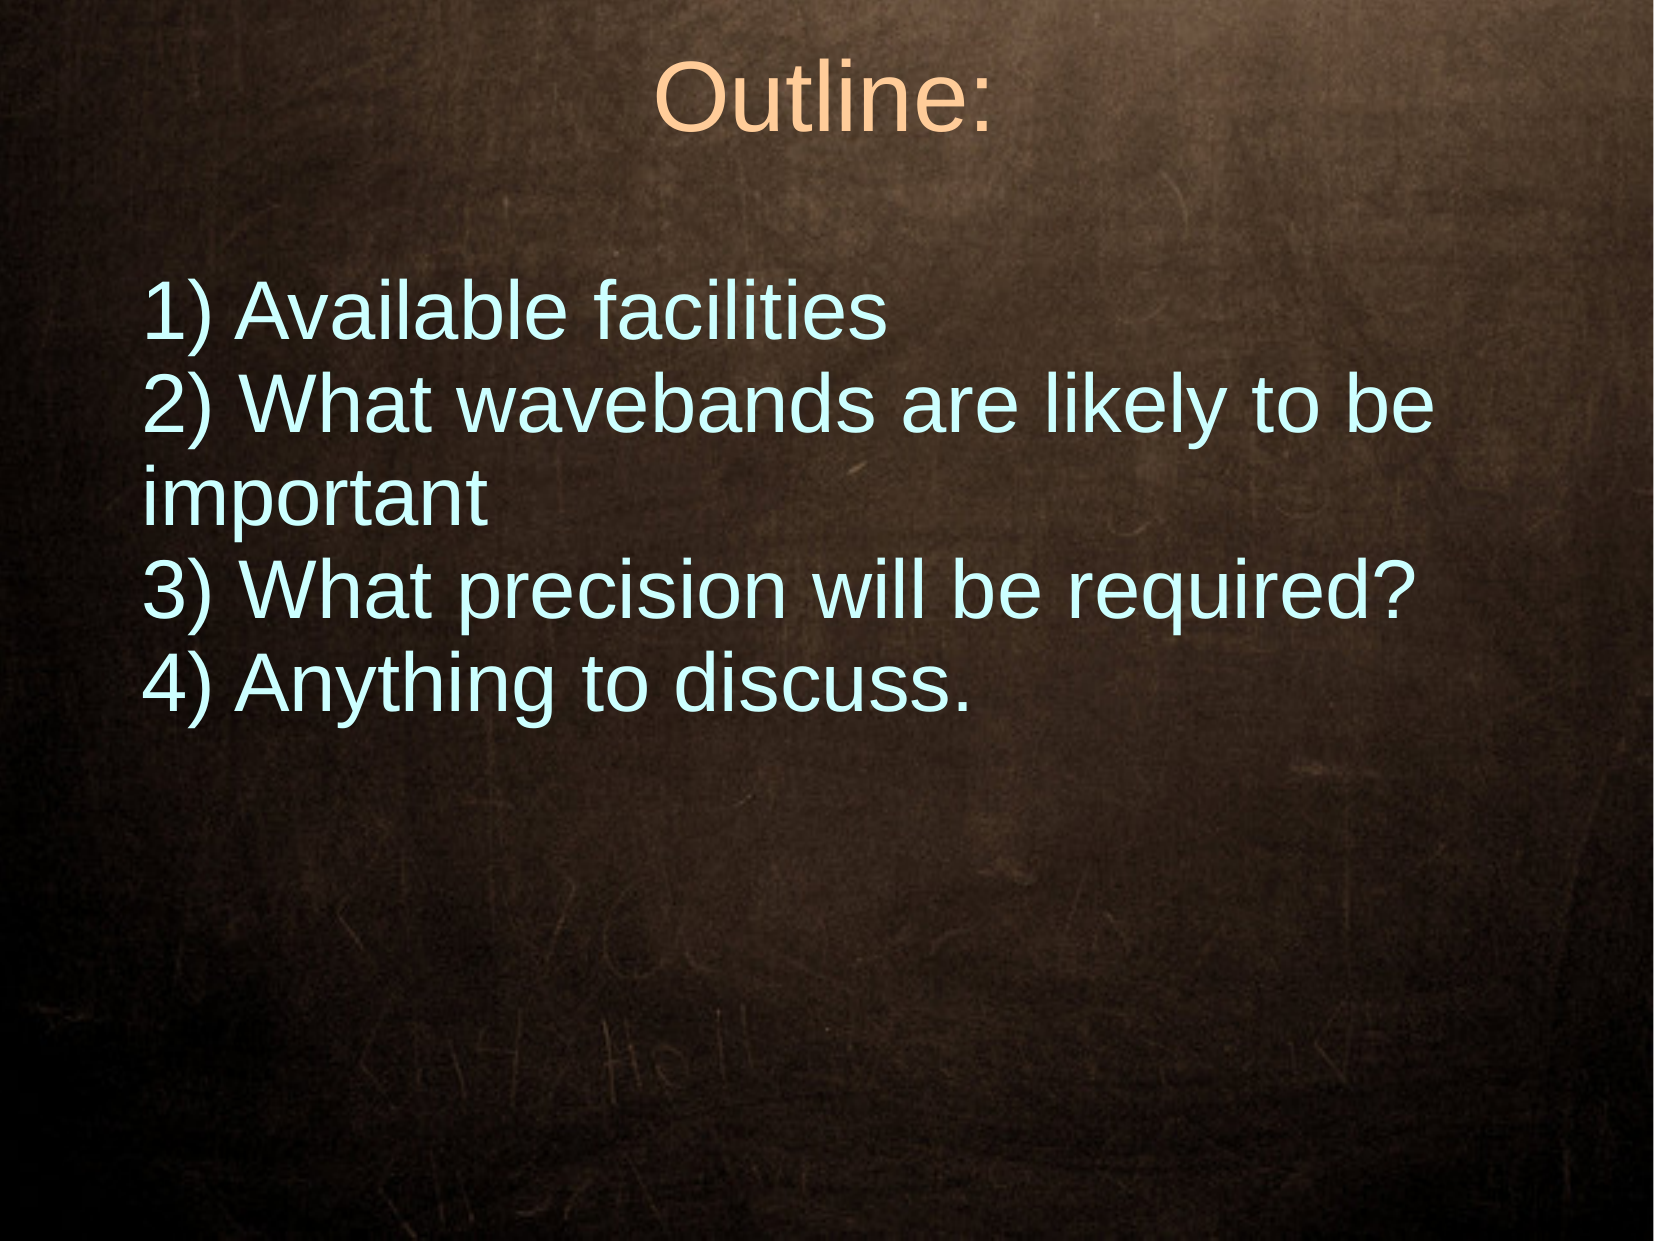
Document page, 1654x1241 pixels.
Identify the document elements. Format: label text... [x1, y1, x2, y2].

text_box Outline: 1) Available facilities 2) What wavebands are likely to be important 3) What precision will be required? 4) Anything to discuss. [126, 33, 1522, 737]
picture [0, 0, 1654, 1241]
